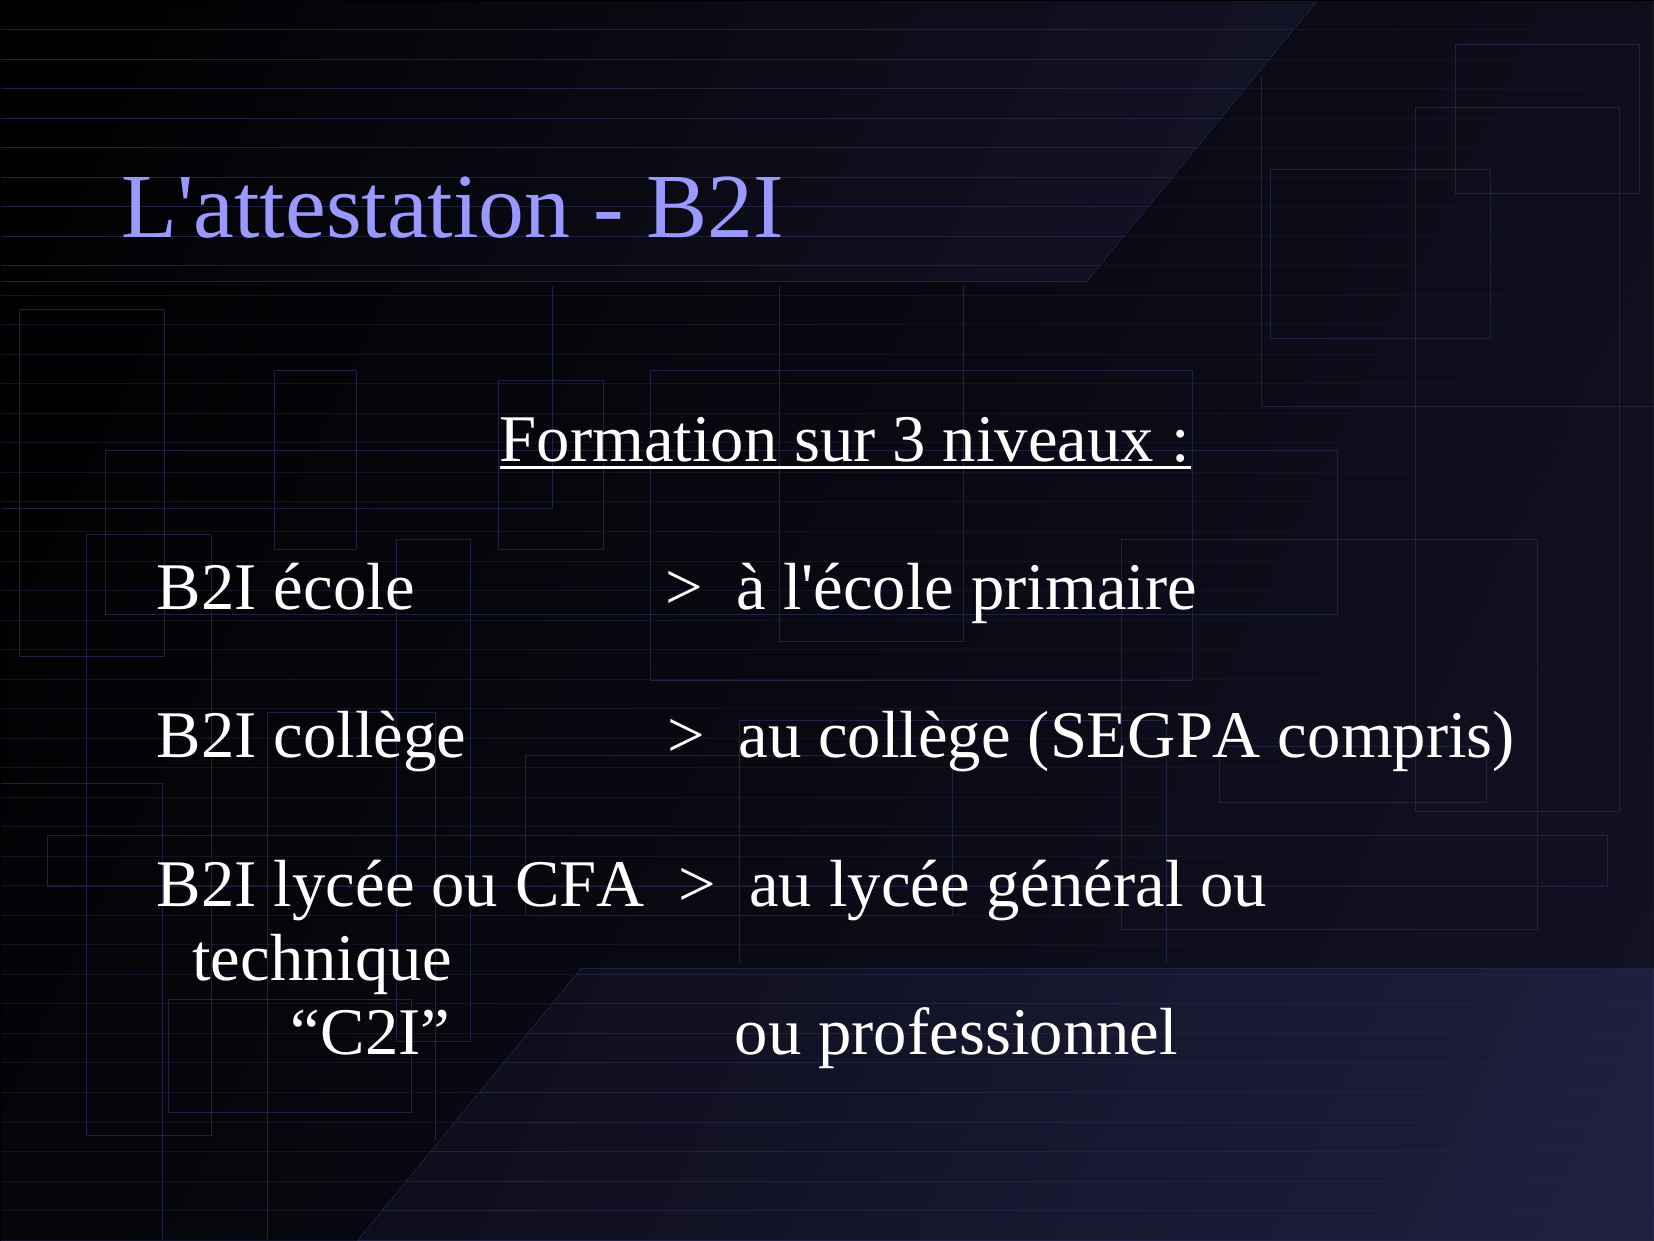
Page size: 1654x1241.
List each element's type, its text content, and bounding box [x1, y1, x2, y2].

subtitle Formation sur 3 niveaux : B2I école > à l'école primaire B2I collège > au collège (SEGPA compris) B2I lycée ou CFA > au lycée général ou technique “C2I” ou professionnel [121, 344, 1534, 1127]
title L'attestation - B2I [121, 102, 1534, 311]
